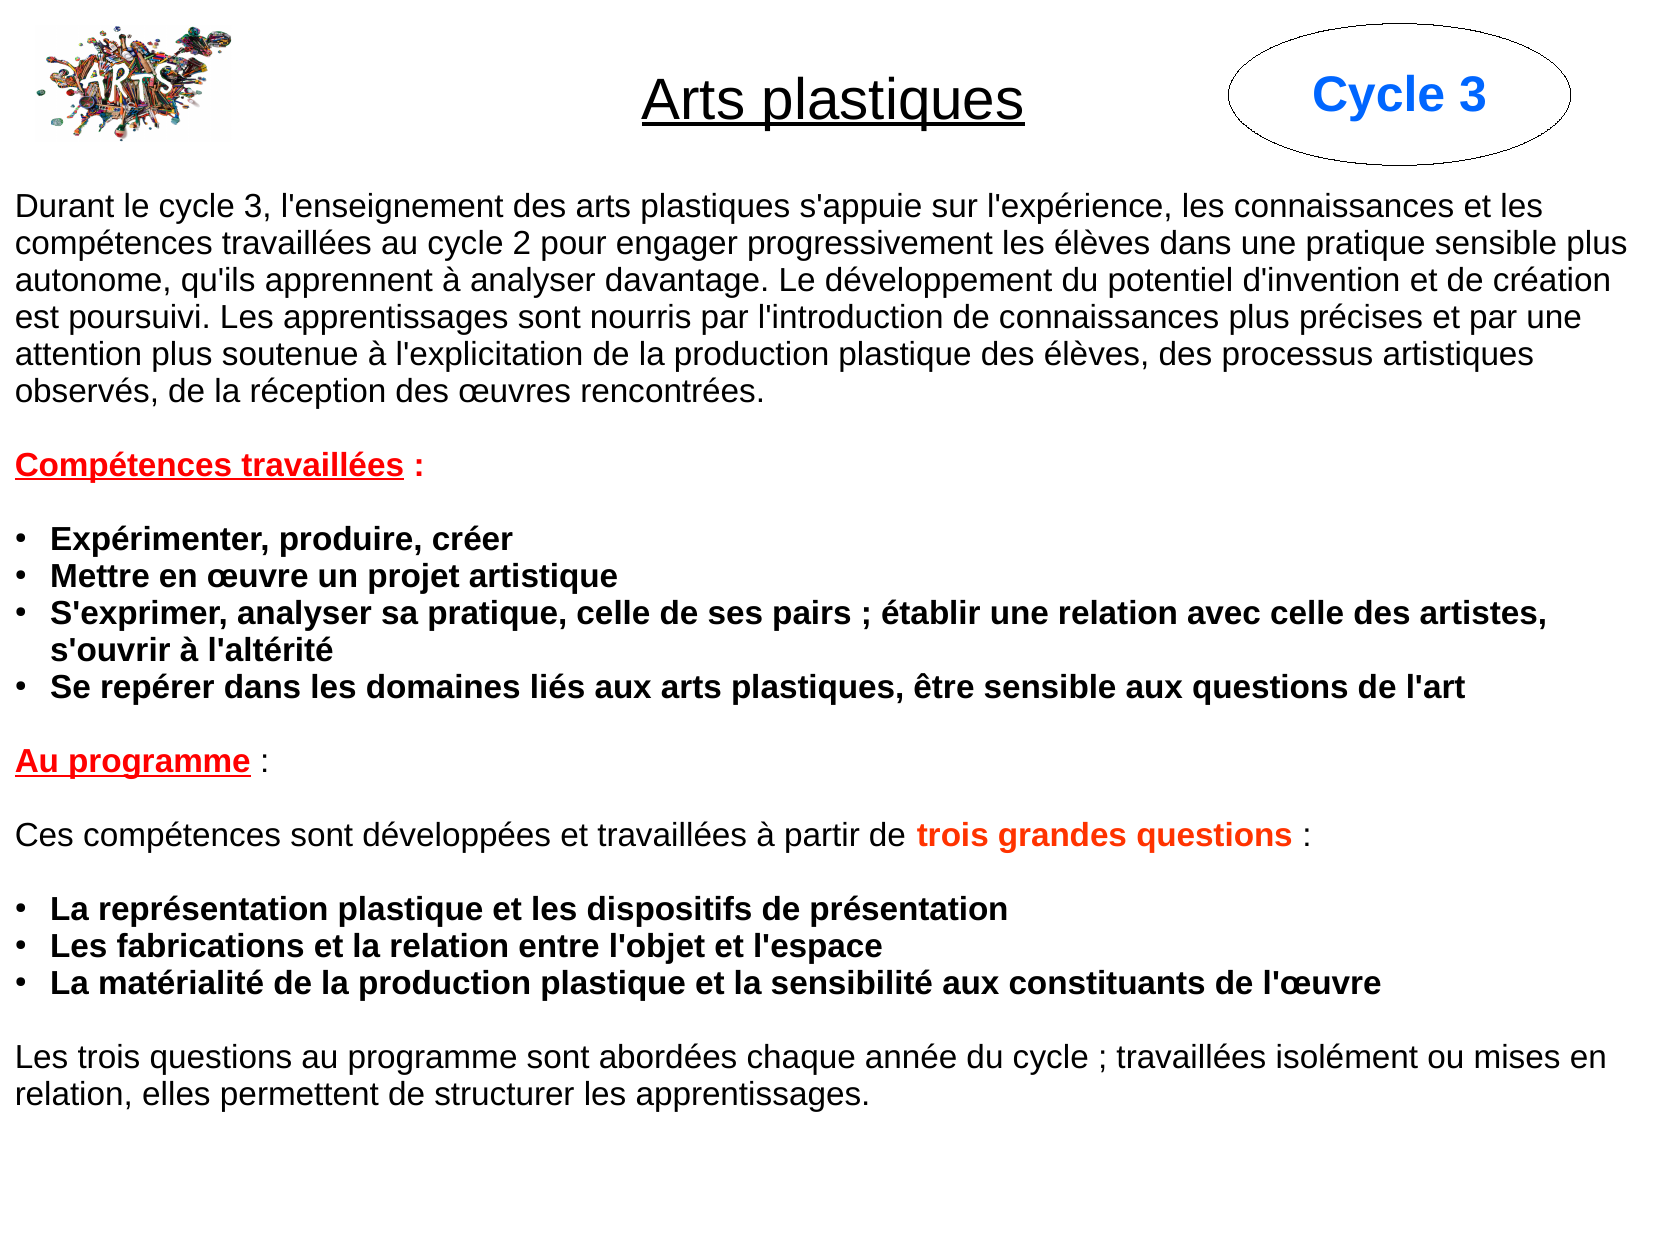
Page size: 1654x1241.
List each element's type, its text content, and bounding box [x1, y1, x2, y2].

text_box Cycle 3 [1228, 23, 1571, 166]
text_box Arts plastiques Durant le cycle 3, l'enseignement des arts plastiques s'appuie sur l'expérience, les connaissances et les compétences travaillées au cycle 2 pour engager progressivement les élèves dans une pratique sensible plus autonome, qu'ils apprennent à analyser davantage. Le développement du potentiel d'invention et de création est poursuivi. Les apprentissages sont nourris par l'introduction de connaissances plus précises et par une attention plus soutenue à l'explicitation de la production plastique des élèves, des processus artistiques observés, de la réception des œuvres rencontrées. Compétences travaillées : Expérimenter, produire, créer Mettre en œuvre un projet artistique S'exprimer, analyser sa pratique, celle de ses pairs ; établir une relation avec celle des artistes, s'ouvrir à l'altérité Se repérer dans les domaines liés aux arts plastiques, être sensible aux questions de l'art Au programme : Ces compétences sont développées et travaillées à partir de trois grandes questions : La représentation plastique et les dispositifs de présentation Les fabrications et la relation entre l'objet et l'espace La matérialité de la production plastique et la sensibilité aux constituants de l'œuvre Les trois questions au programme sont abordées chaque année du cycle ; travaillées isolément ou mises en relation, elles permettent de structurer les apprentissages. [0, 59, 1654, 1139]
picture [35, 25, 232, 142]
